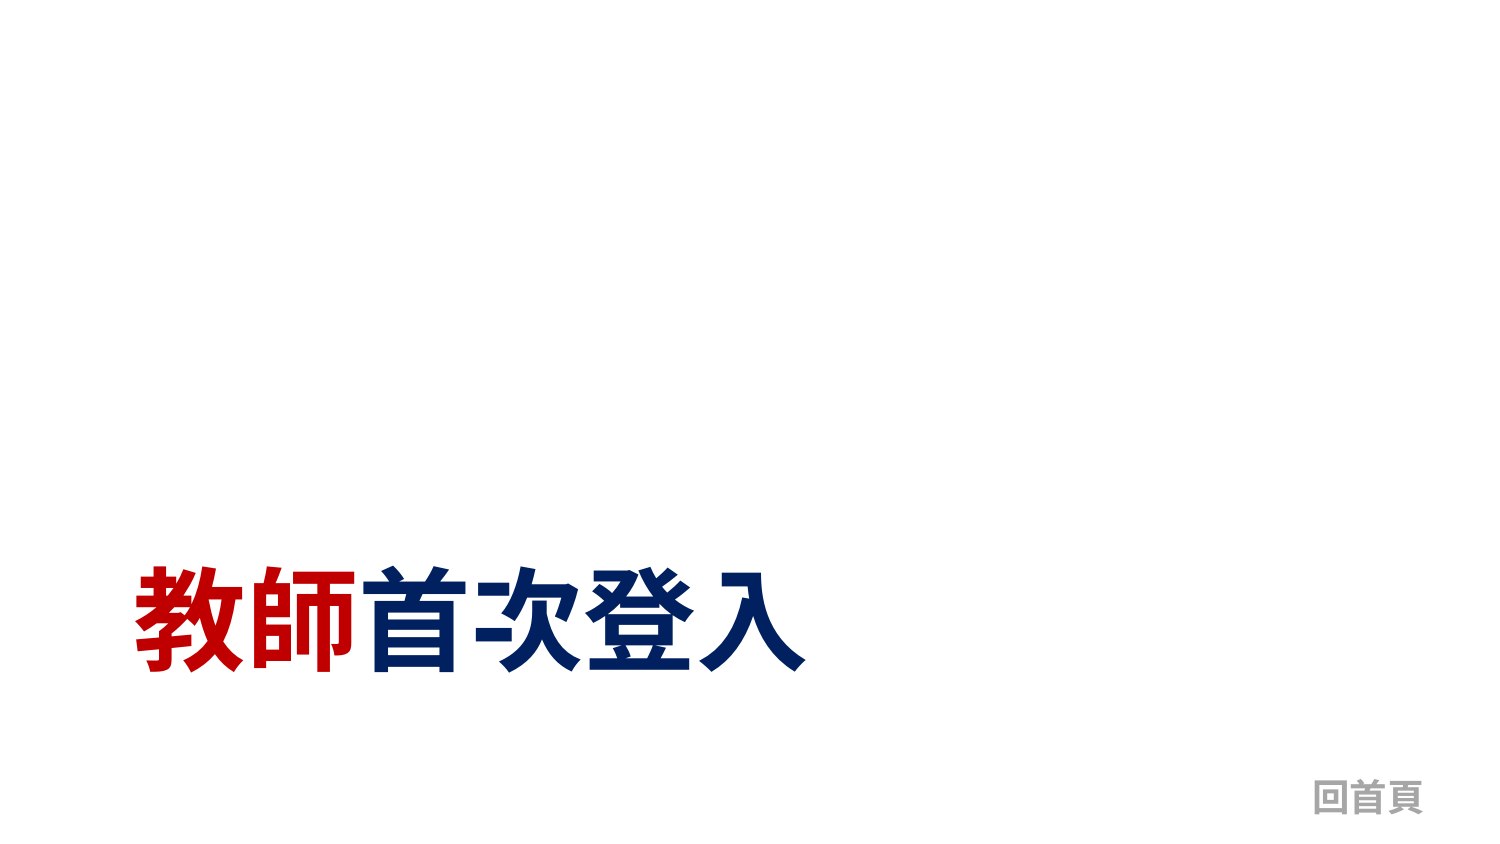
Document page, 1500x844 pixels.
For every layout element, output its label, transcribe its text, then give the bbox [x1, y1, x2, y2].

title 教師首次登入 [118, 542, 1394, 710]
